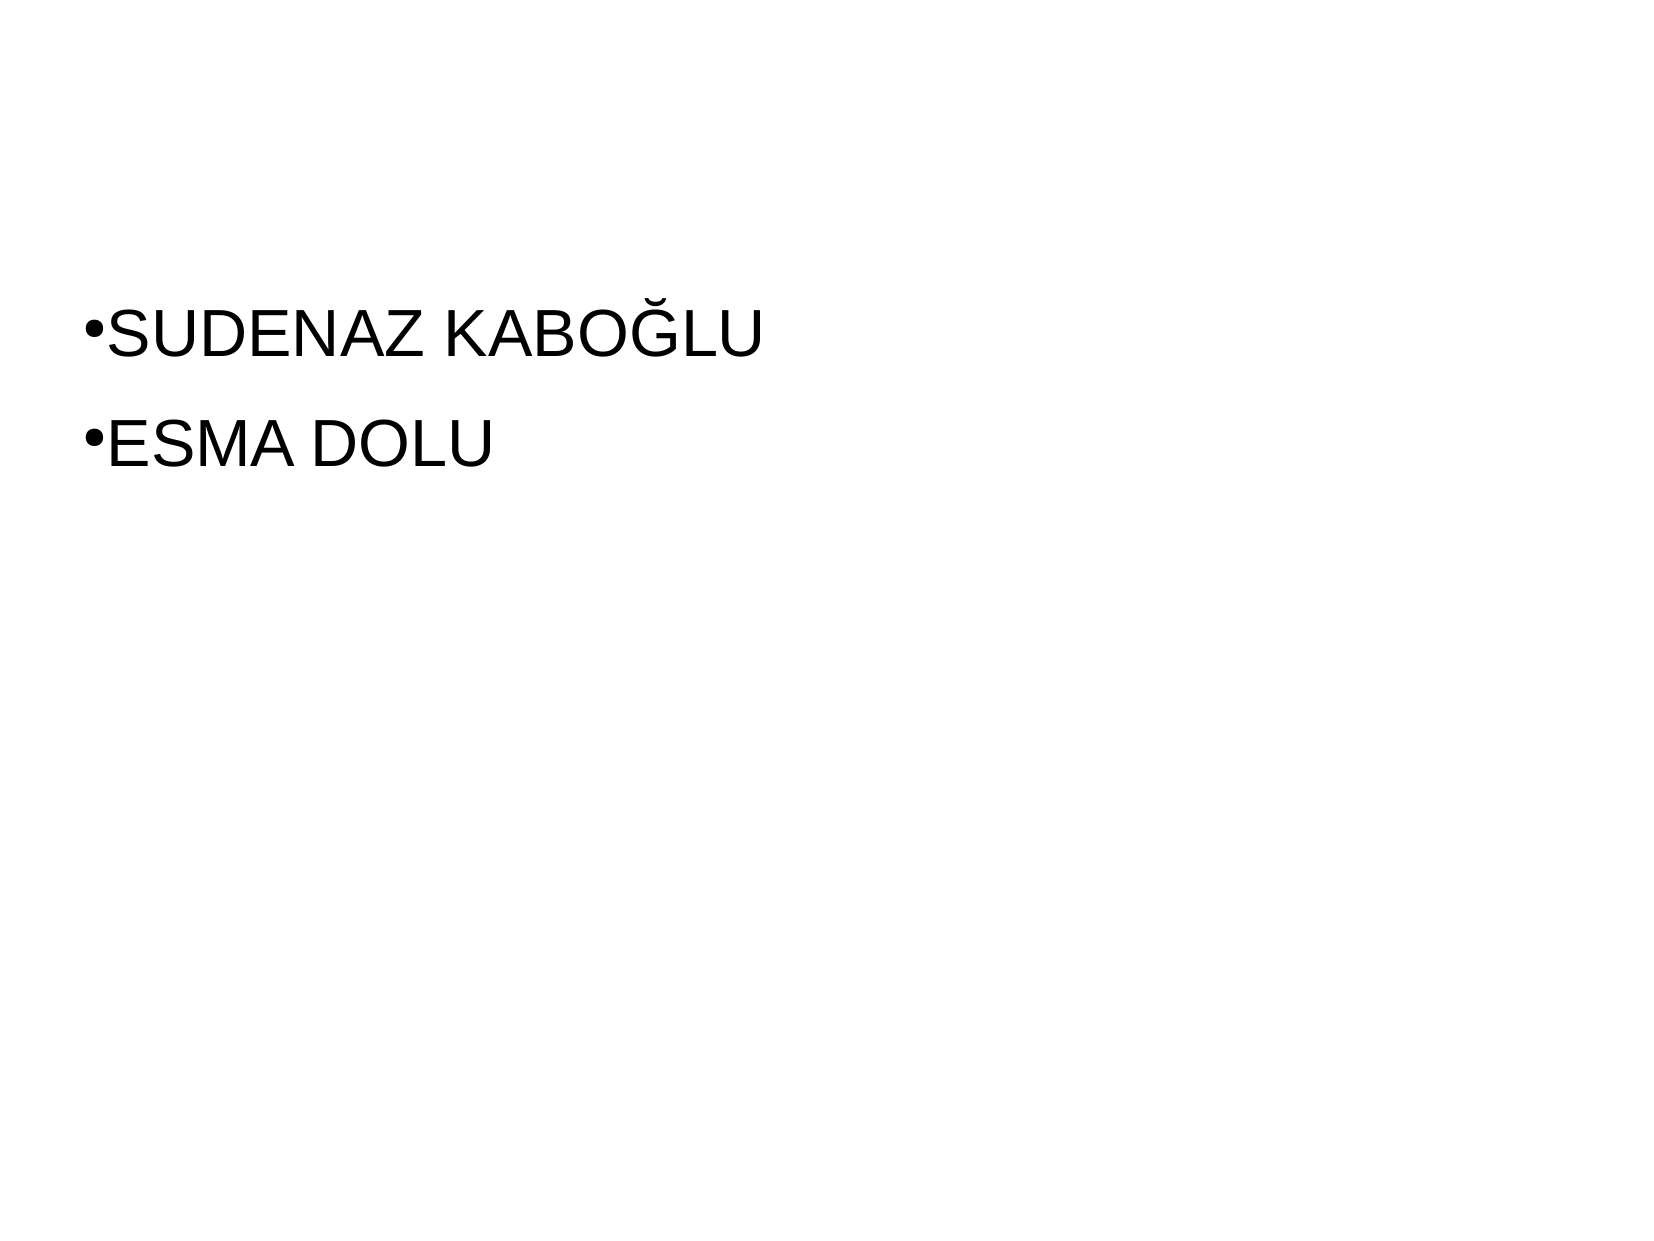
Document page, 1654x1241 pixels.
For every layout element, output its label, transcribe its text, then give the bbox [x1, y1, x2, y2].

list SUDENAZ KABOĞLU ESMA DOLU [82, 290, 1571, 1109]
